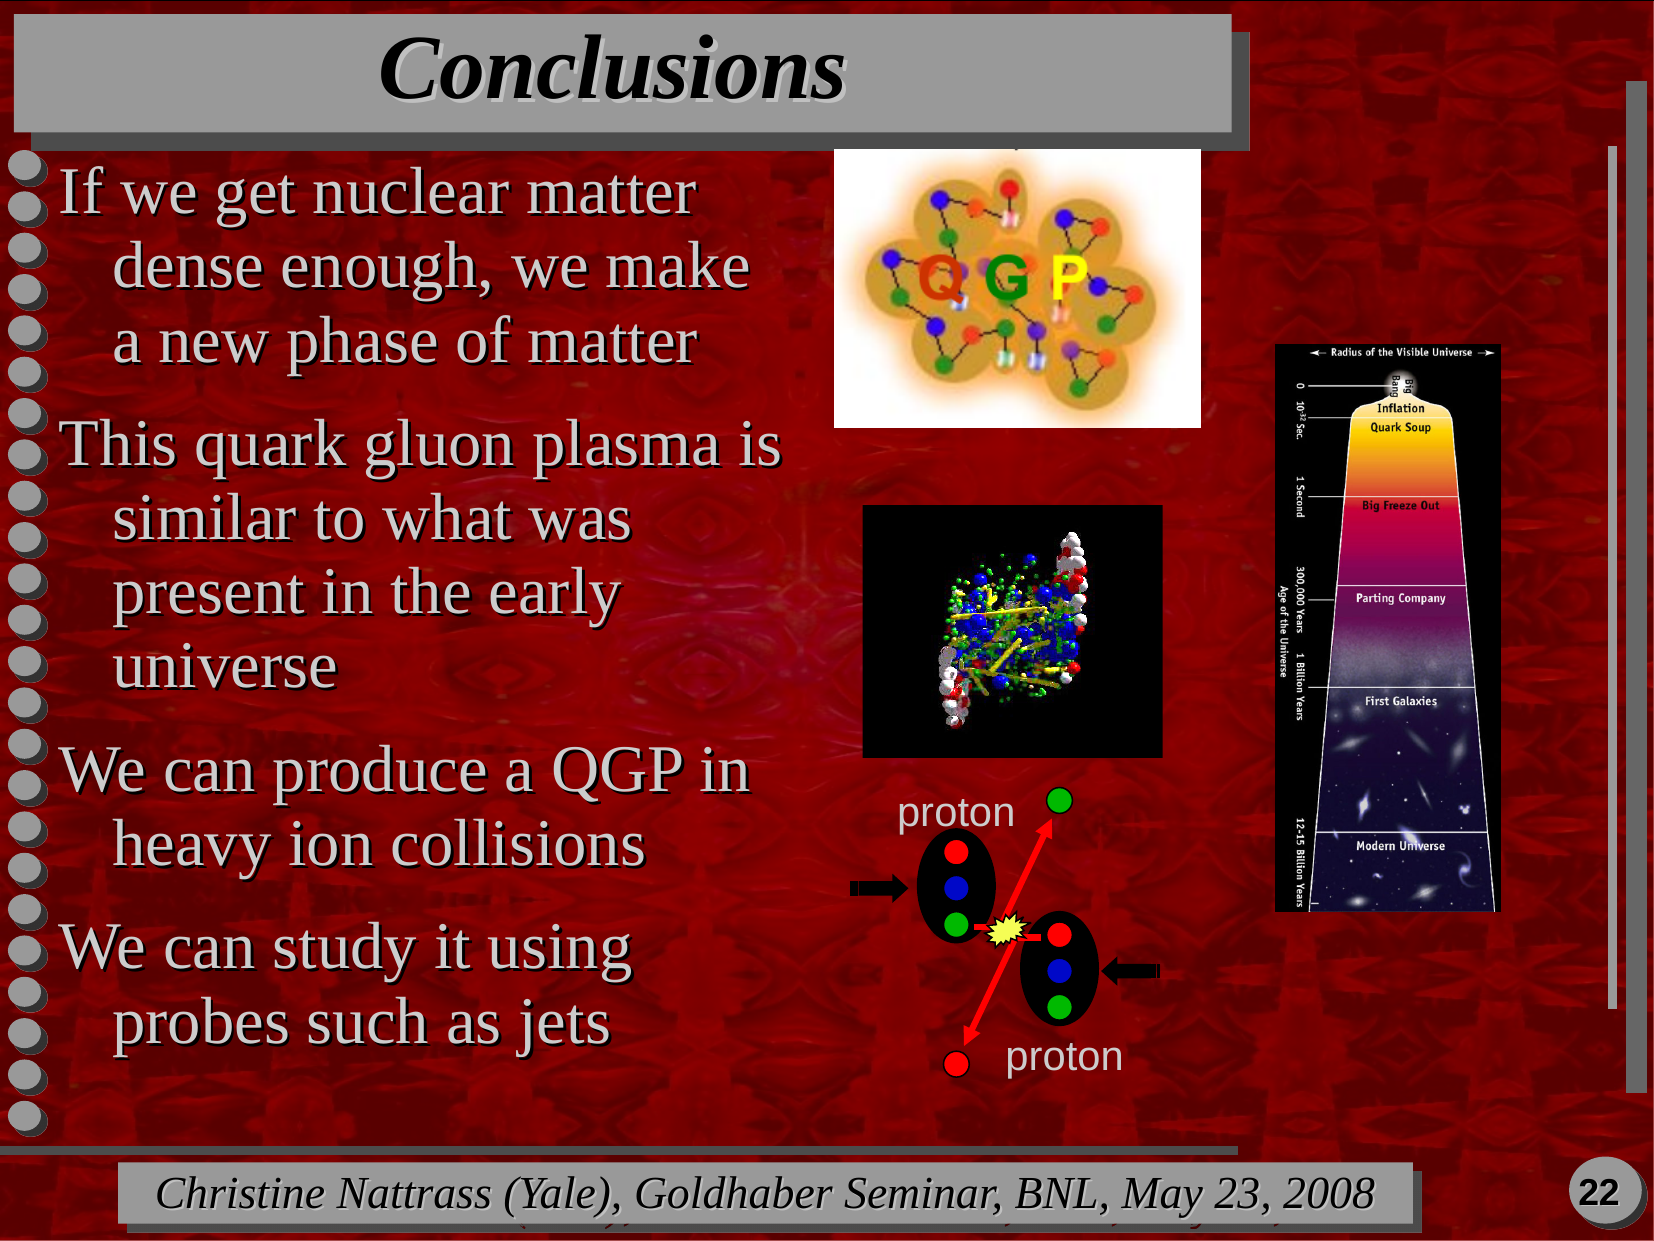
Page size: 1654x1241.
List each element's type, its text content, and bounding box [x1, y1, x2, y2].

text_box [859, 875, 908, 902]
text_box [854, 882, 858, 895]
text_box proton [882, 780, 1031, 843]
text_box [1102, 958, 1151, 984]
text_box [1152, 965, 1156, 977]
title Conclusions [0, 0, 1232, 152]
text_box [1046, 787, 1073, 814]
text_box [984, 911, 1032, 948]
picture [862, 505, 1163, 758]
text_box [1020, 911, 1099, 1025]
text_box proton [990, 1025, 1139, 1088]
text_box [943, 1051, 970, 1078]
picture [1275, 344, 1501, 912]
list If we get nuclear matter dense enough, we make a new phase of matter This quark gluon plasma is similar to what was present in the early universe We can produce a QGP in heavy ion collisions We can study it using probes such as jets [41, 154, 788, 1058]
text_box [917, 843, 996, 943]
picture [834, 149, 1201, 428]
